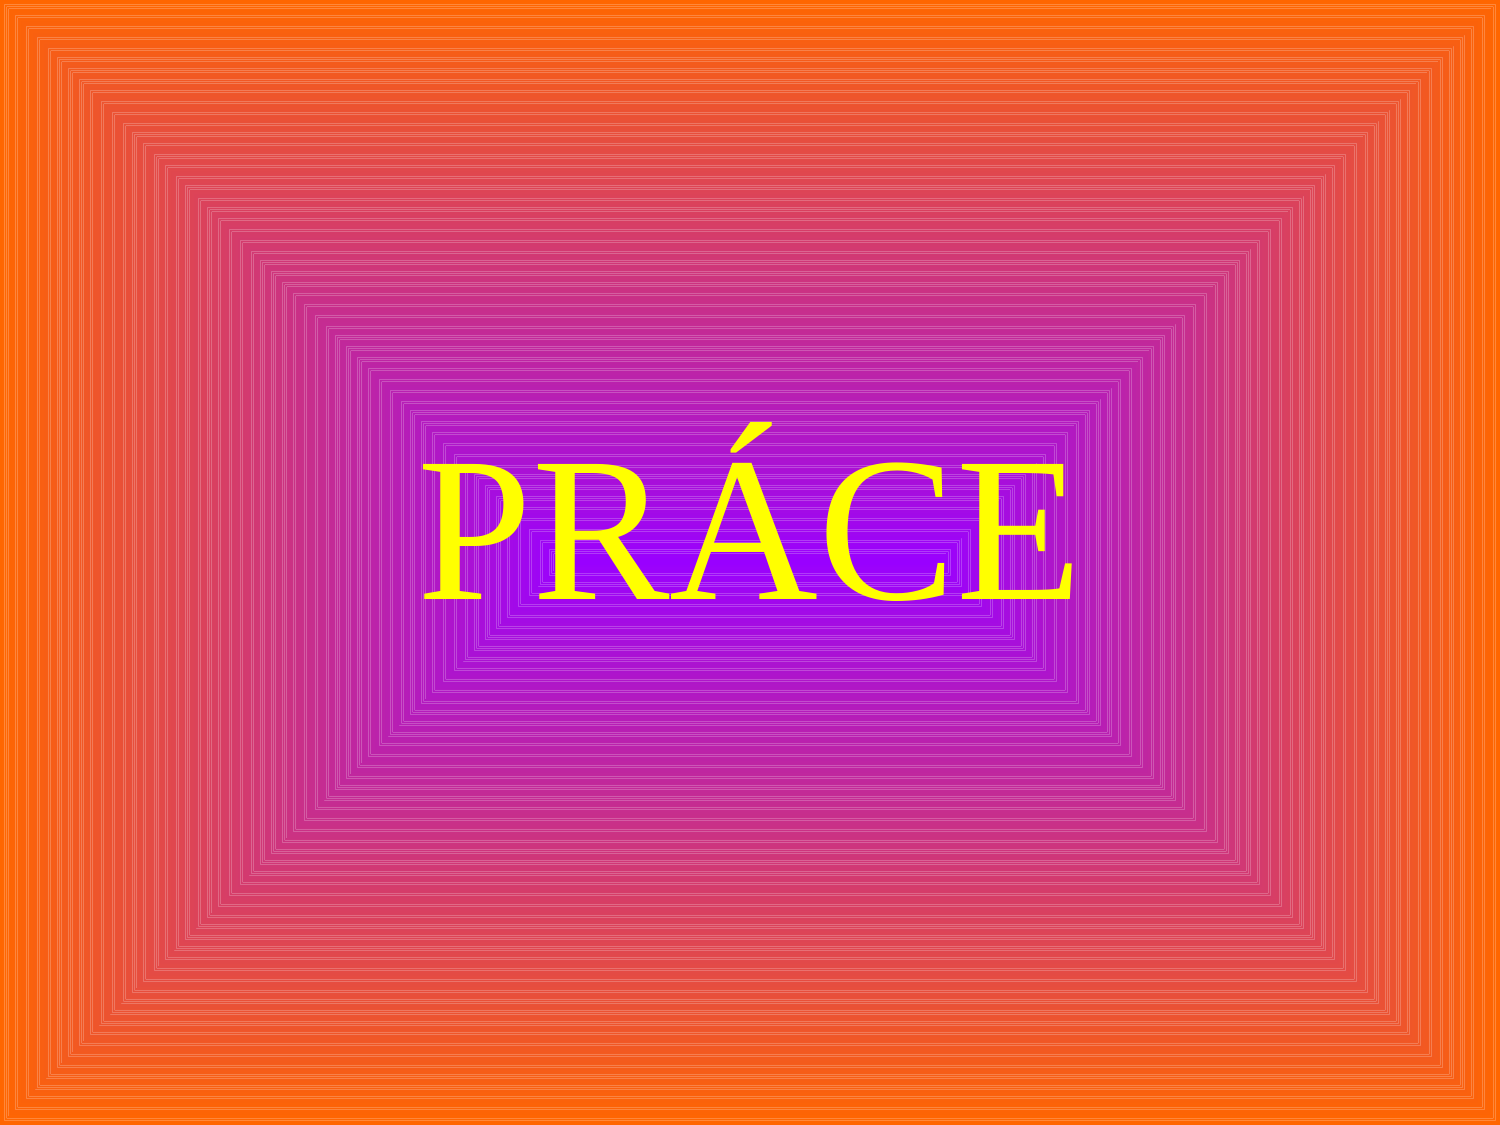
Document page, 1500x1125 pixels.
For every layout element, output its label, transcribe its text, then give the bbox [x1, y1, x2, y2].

text_box PRÁCE [0, 385, 1500, 649]
